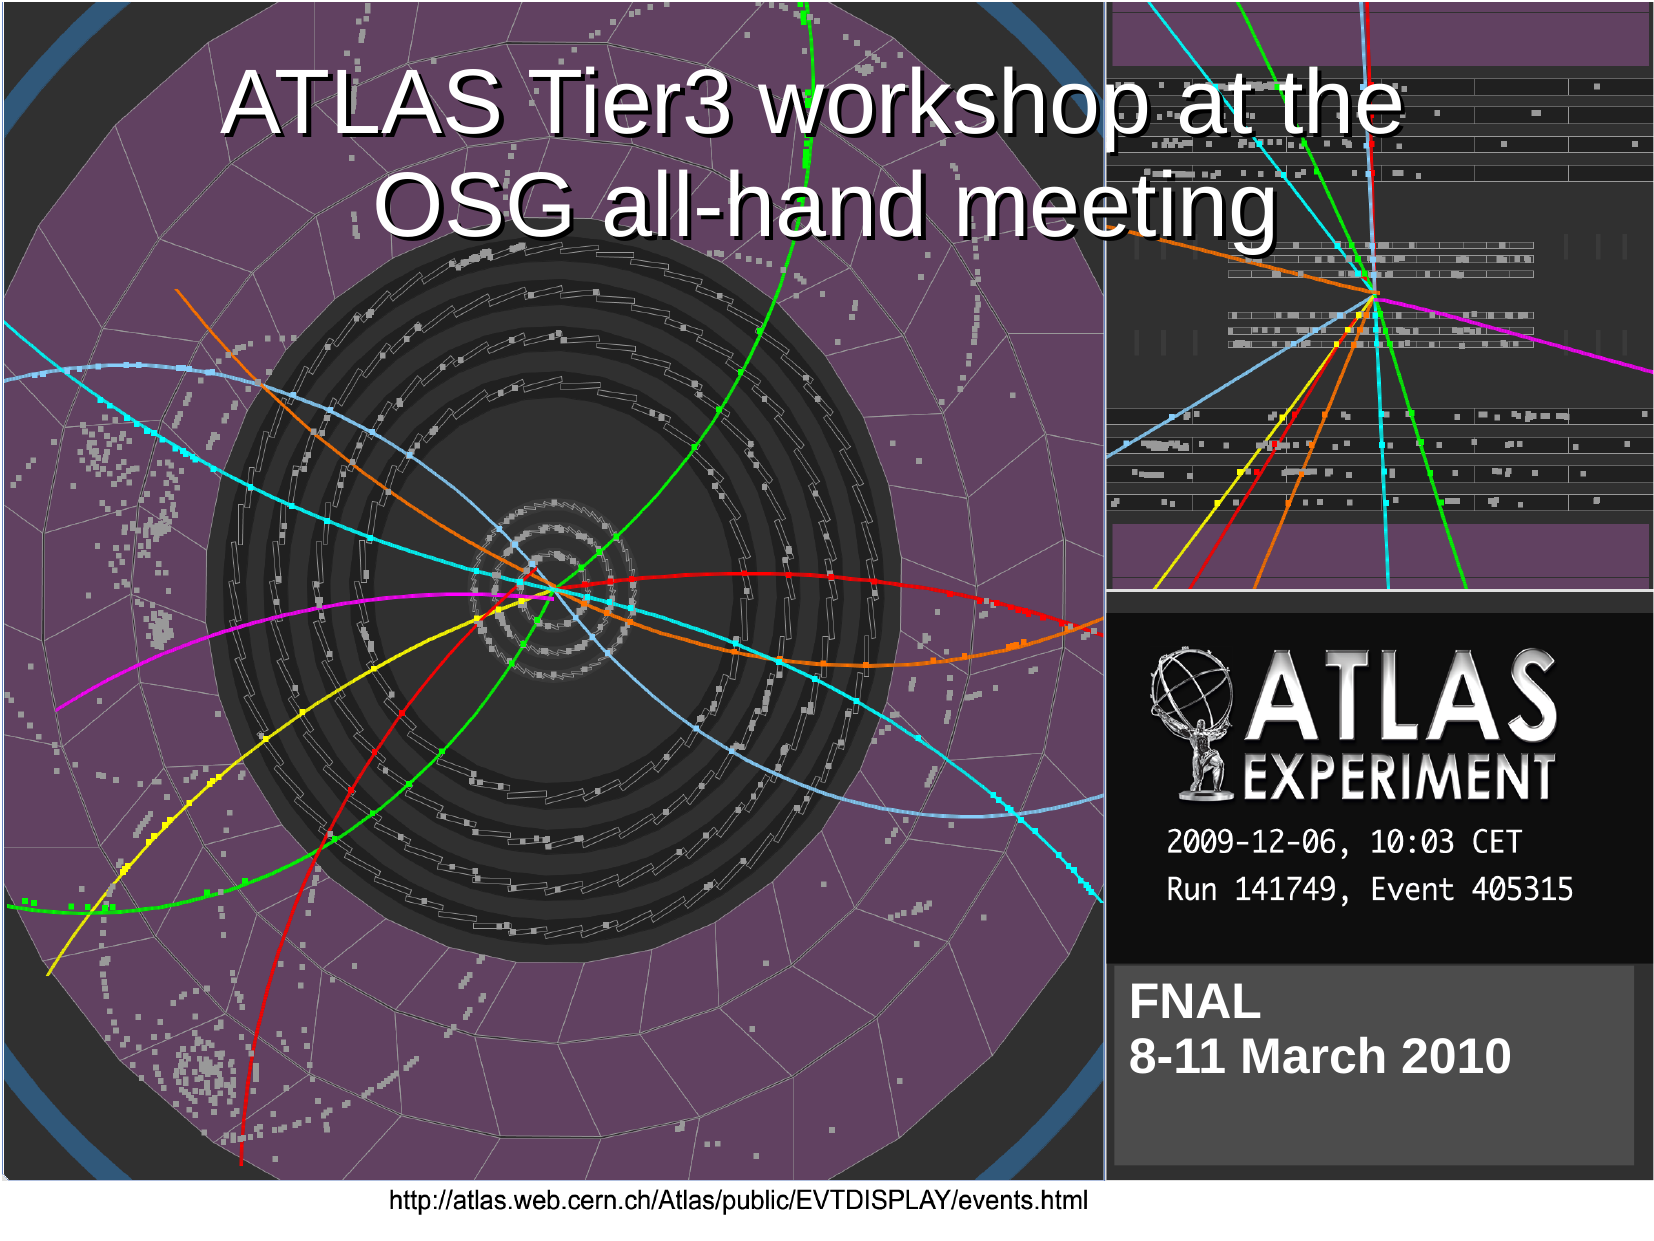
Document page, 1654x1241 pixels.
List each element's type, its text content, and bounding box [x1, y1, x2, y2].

title ATLAS Tier3 workshop at the OSG all-hand meeting [82, 49, 1571, 257]
picture [2, 2, 1654, 1223]
text_box FNAL 8-11 March 2010 [1114, 965, 1635, 1166]
